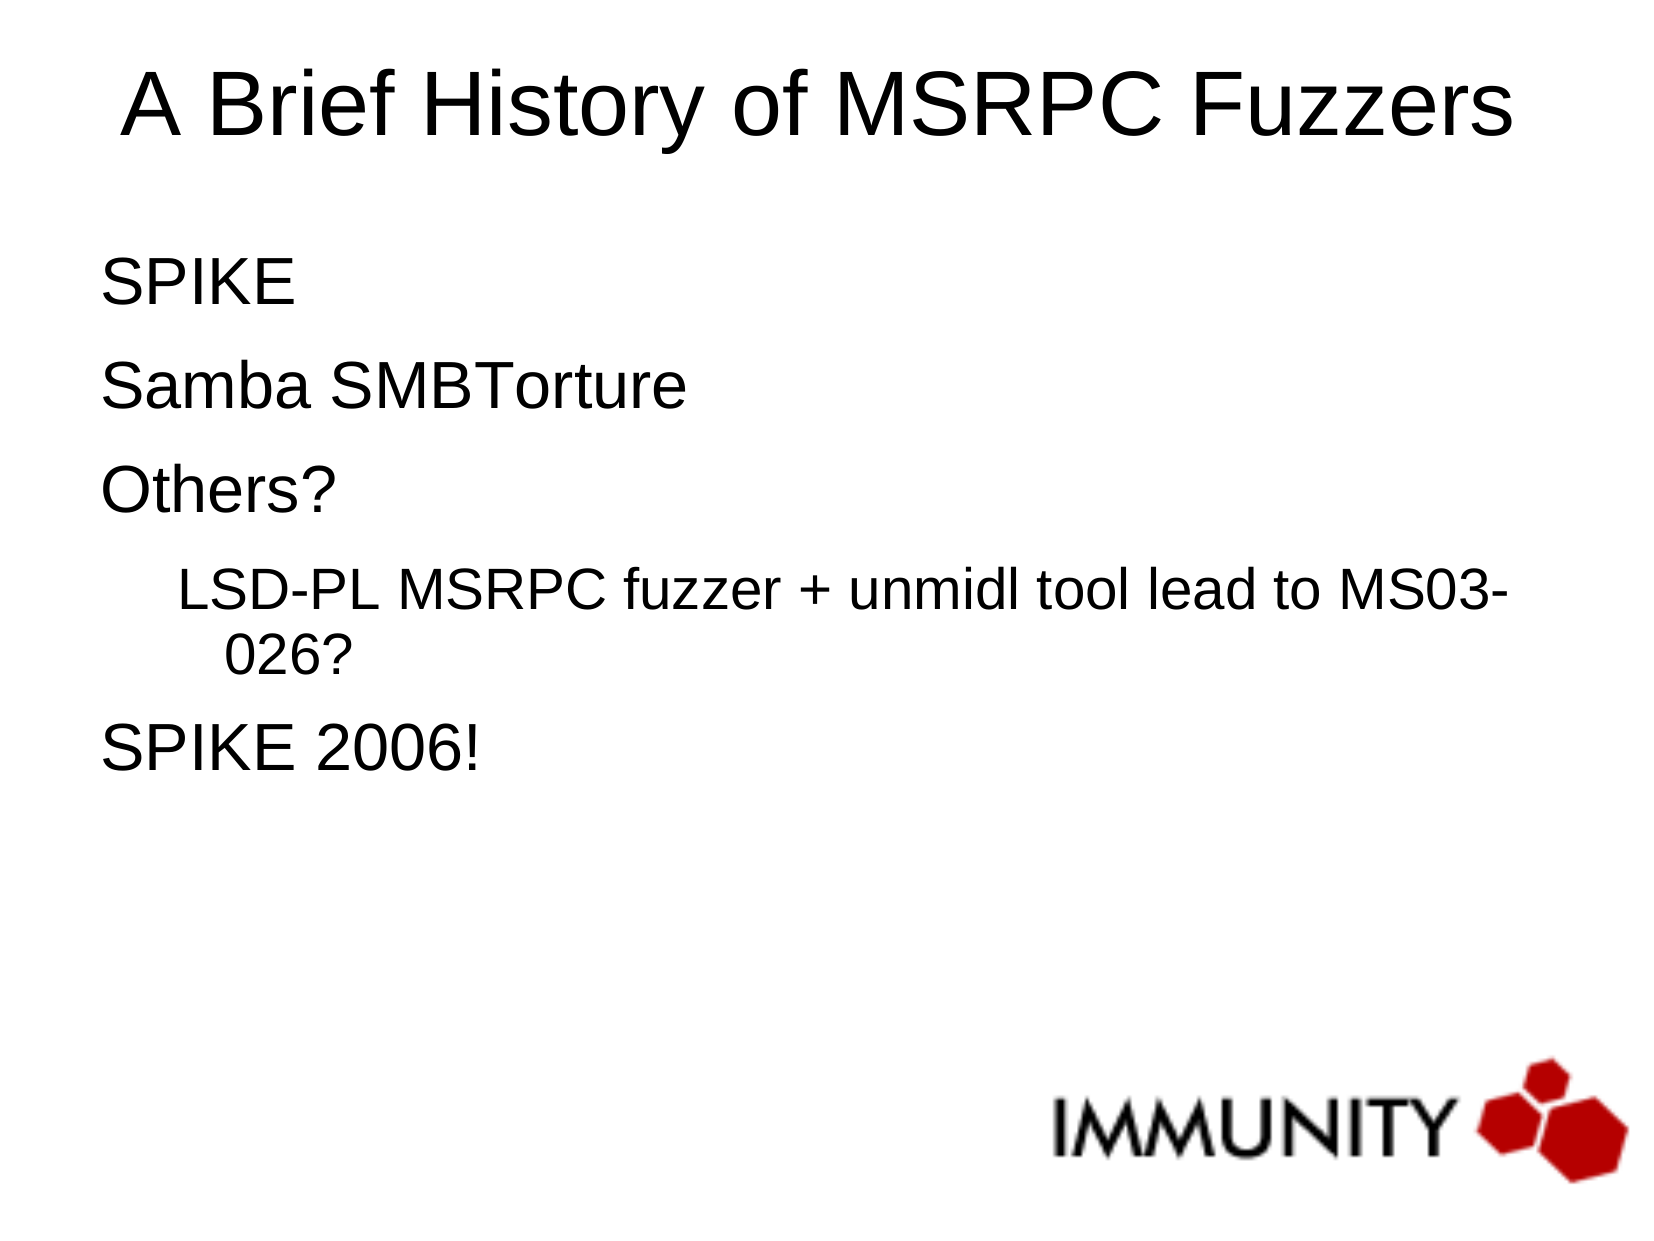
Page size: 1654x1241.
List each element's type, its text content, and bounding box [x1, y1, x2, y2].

title A Brief History of MSRPC Fuzzers [75, 0, 1564, 208]
list SPIKE Samba SMBTorture Others? LSD-PL MSRPC fuzzer + unmidl tool lead to MS03-026? SPIKE 2006! [82, 243, 1571, 1109]
picture [1006, 1017, 1654, 1241]
